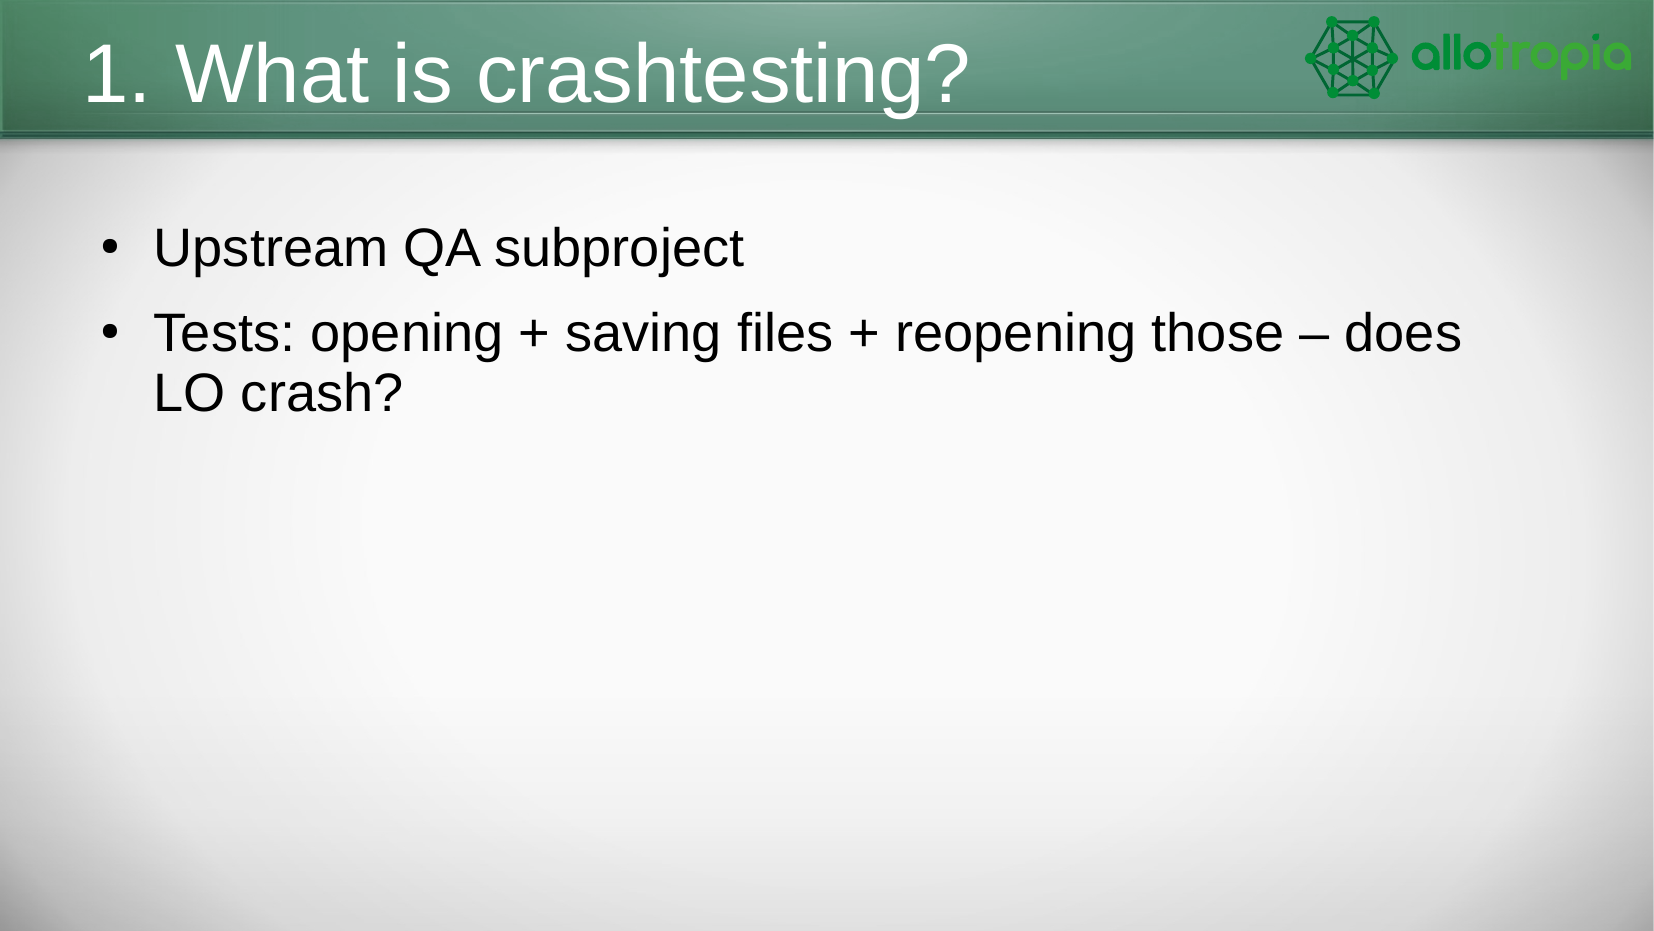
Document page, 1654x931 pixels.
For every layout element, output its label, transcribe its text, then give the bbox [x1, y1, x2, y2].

picture [0, 0, 1654, 931]
title 1. What is crashtesting? [82, 0, 1051, 152]
list Upstream QA subproject Tests: opening + saving files + reopening those – does LO crash? [82, 217, 1501, 863]
